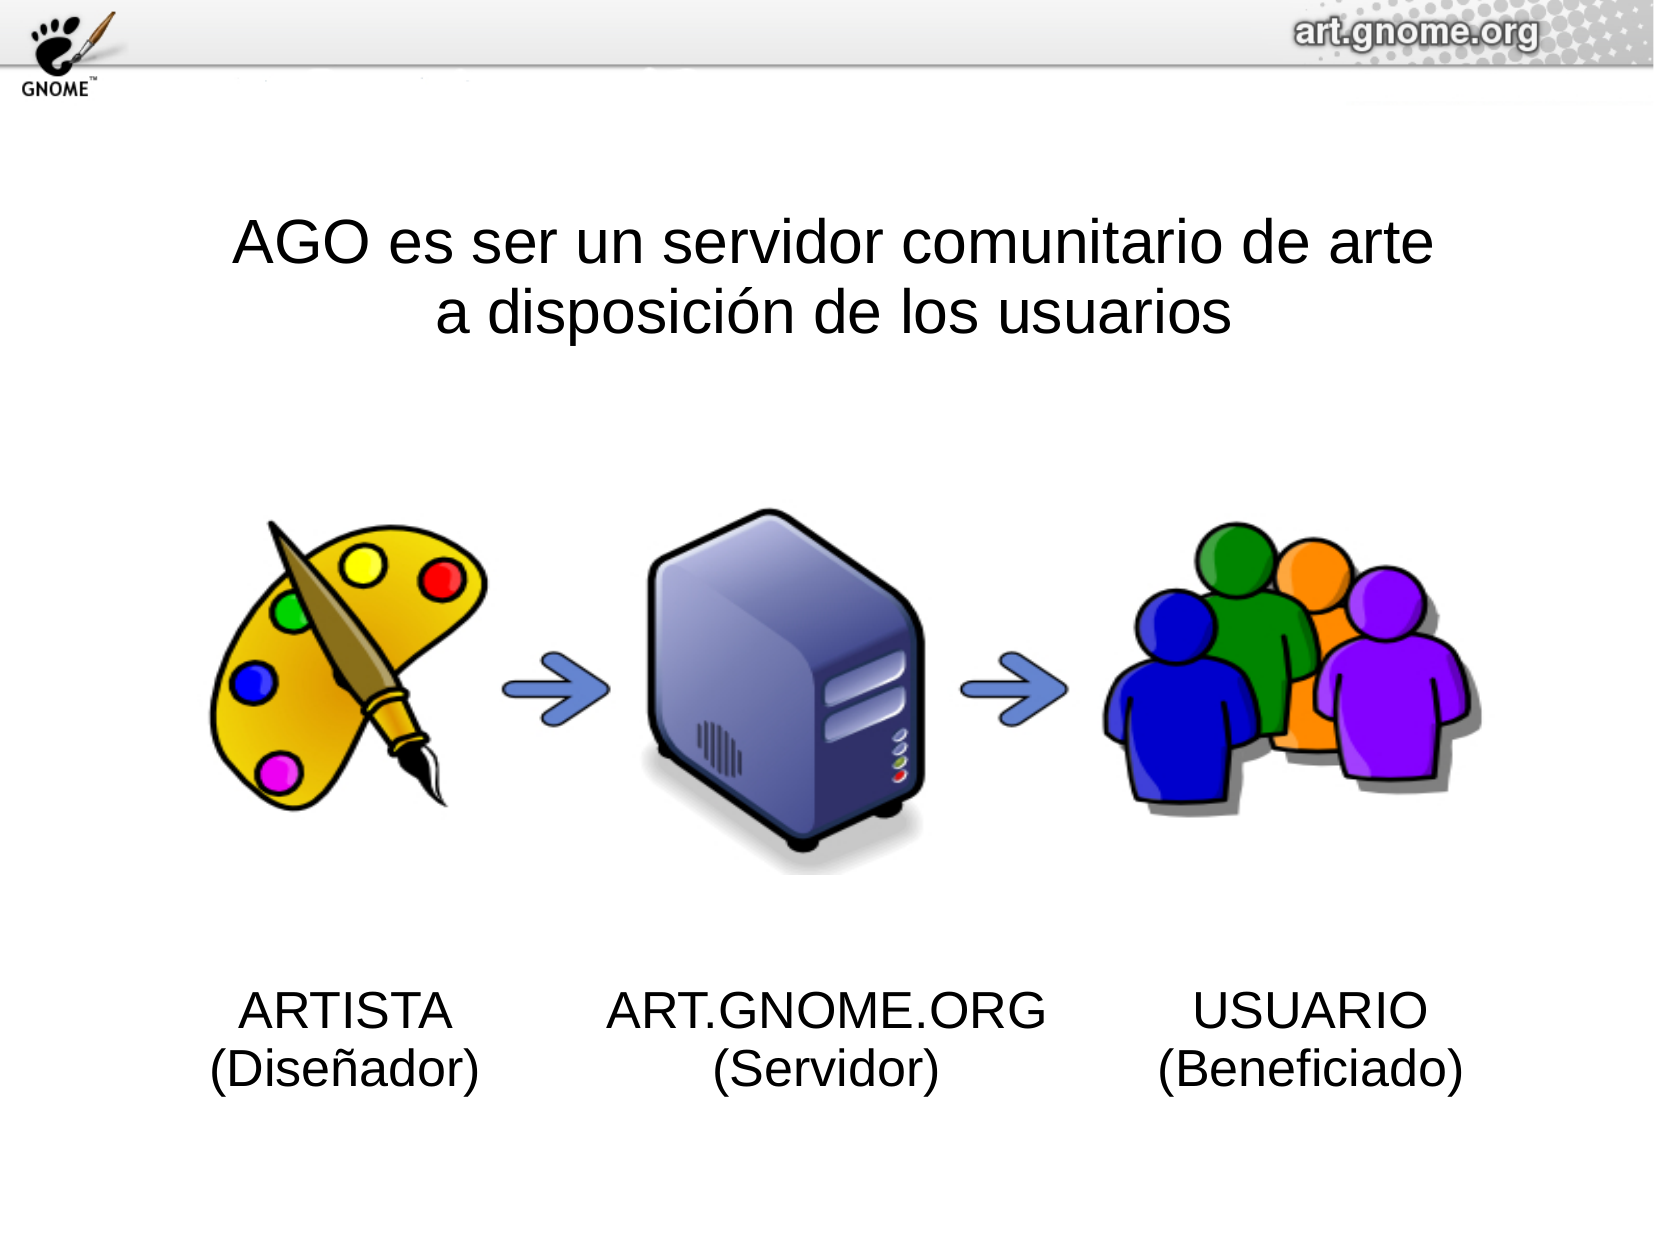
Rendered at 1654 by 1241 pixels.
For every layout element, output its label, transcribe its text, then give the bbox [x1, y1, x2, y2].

text_box ARTISTA ART.GNOME.ORG USUARIO (Diseñador) (Servidor) (Beneficiado) [194, 974, 1481, 1106]
picture [0, 0, 1654, 112]
picture [165, 473, 1507, 875]
text_box AGO es ser un servidor comunitario de arte a disposición de los usuarios [200, 200, 1471, 355]
